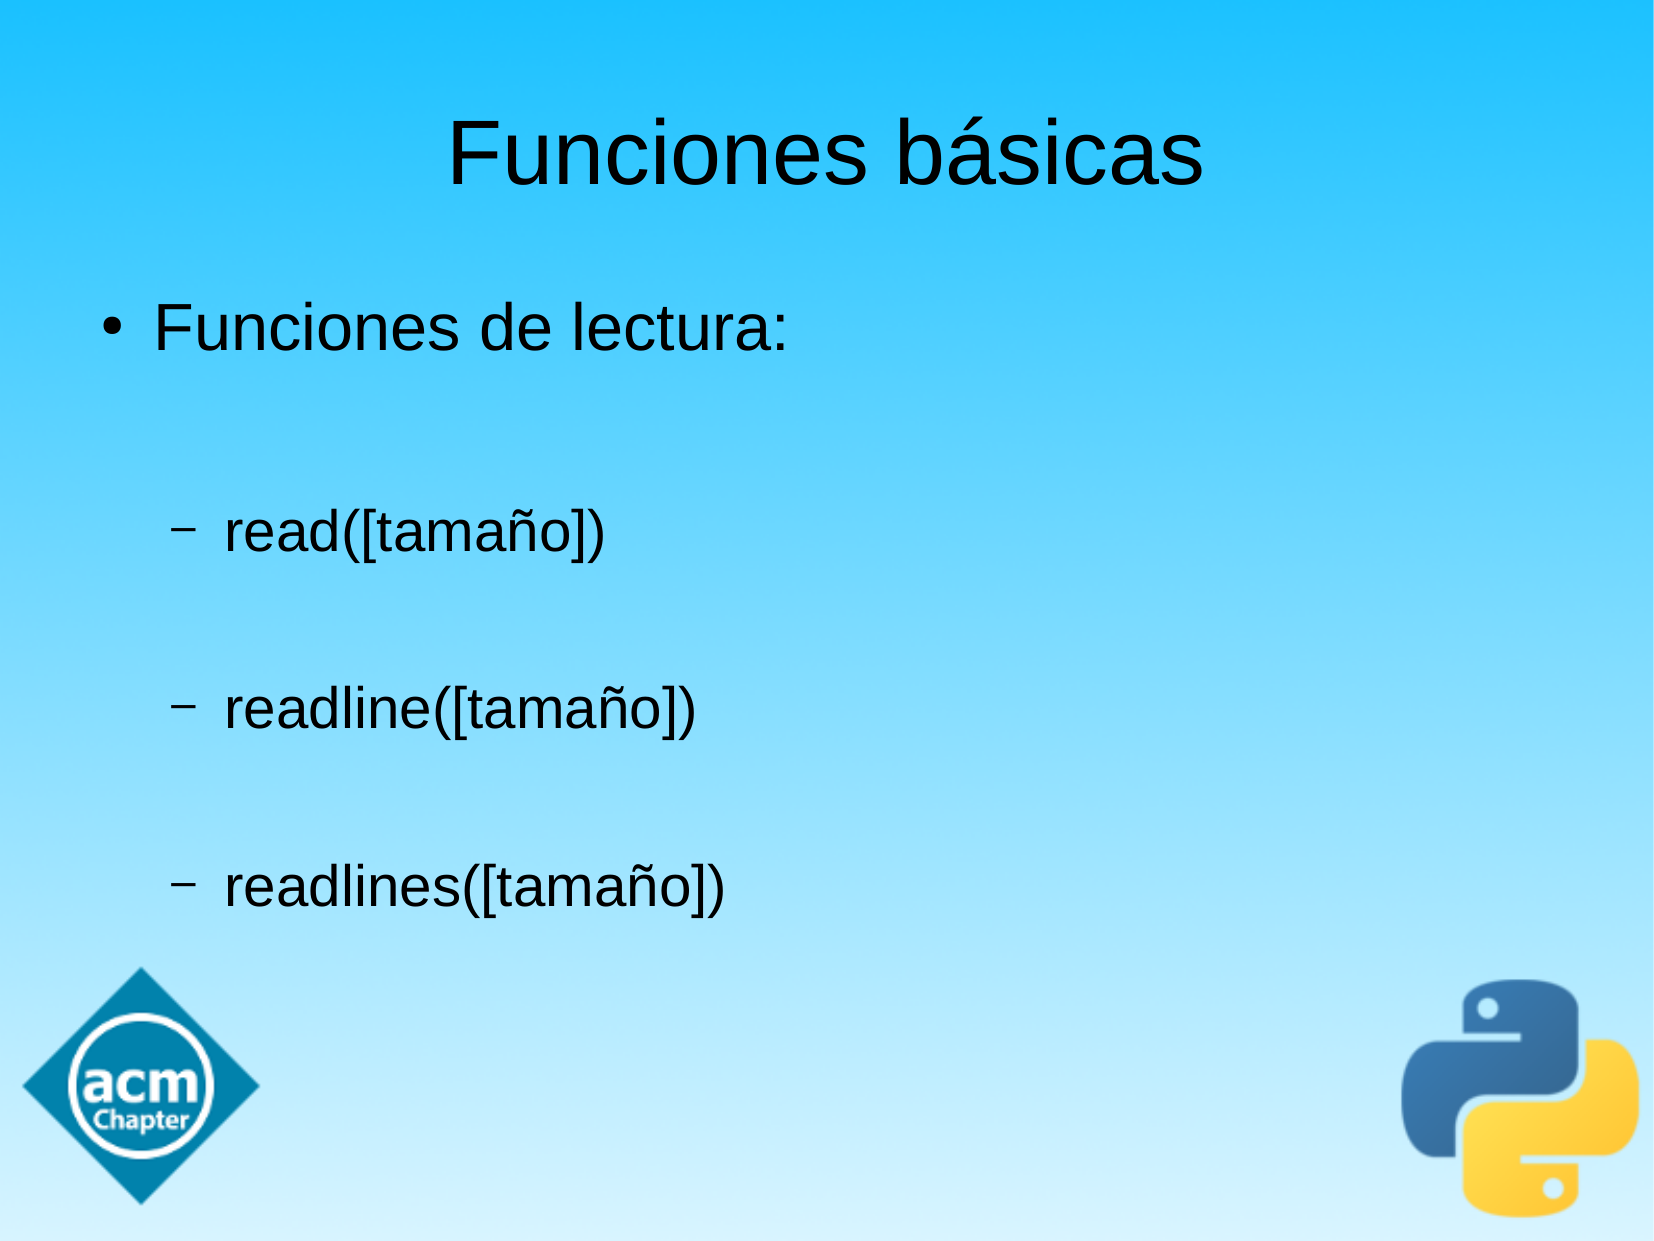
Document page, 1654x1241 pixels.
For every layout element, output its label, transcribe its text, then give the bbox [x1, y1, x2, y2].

picture [0, 0, 1654, 1241]
title Funciones básicas [82, 49, 1571, 257]
list Funciones de lectura: read([tamaño]) readline([tamaño]) readlines([tamaño]) [82, 290, 1571, 1010]
